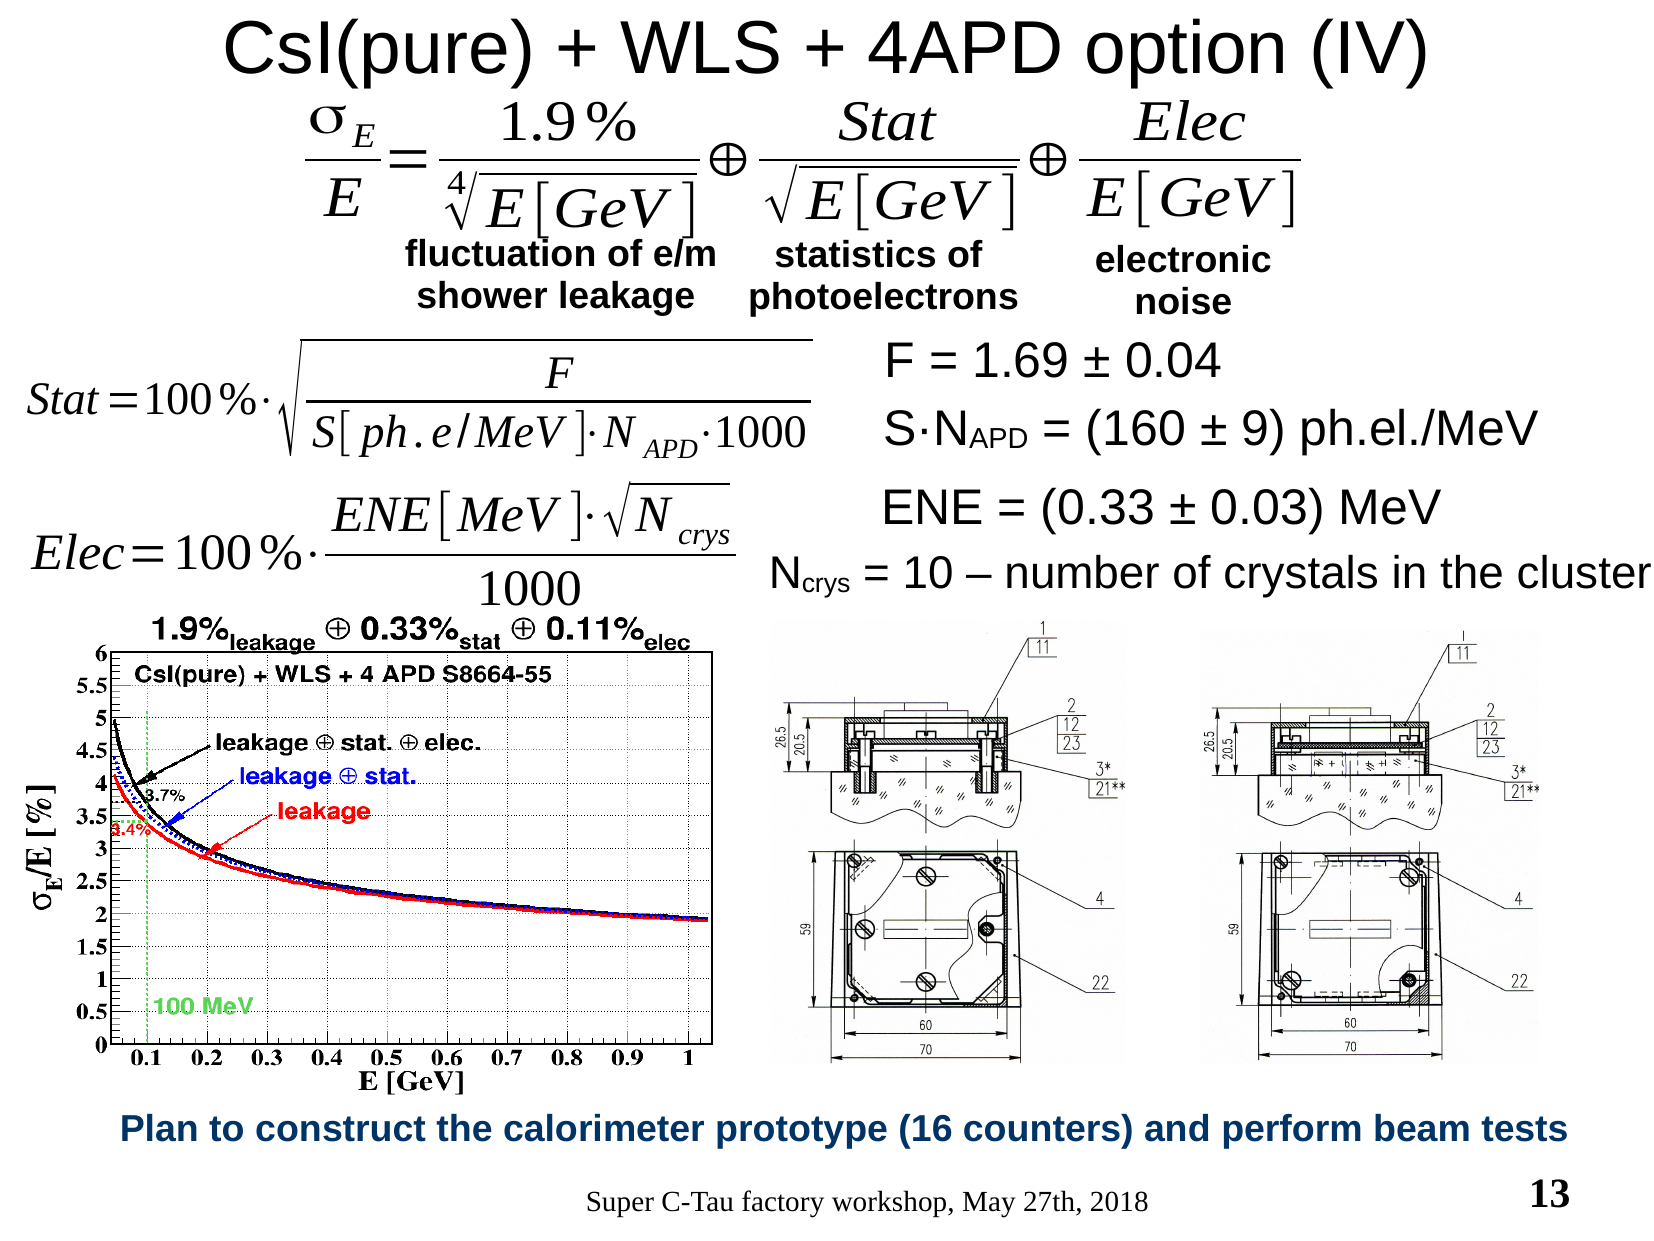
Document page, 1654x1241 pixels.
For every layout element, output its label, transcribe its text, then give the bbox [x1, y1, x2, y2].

text_box Plan to construct the calorimeter prototype (16 counters) and perform beam tests [105, 1099, 1585, 1157]
text_box Ncrys = 10 – number of crystals in the cluster [754, 540, 1654, 622]
text_box F = 1.69 ± 0.04 [870, 325, 1238, 392]
title CsI(pure) + WLS + 4APD option (IV) [82, 5, 1571, 91]
picture [1200, 629, 1539, 1066]
chart [15, 336, 826, 466]
picture [4, 610, 755, 1100]
text_box S·NAPD = (160 ± 9) ph.el./MeV [868, 392, 1552, 481]
text_box electronic noise [1080, 231, 1287, 331]
picture [769, 619, 1126, 1066]
chart [15, 480, 751, 610]
text_box fluctuation of e/m shower leakage [390, 225, 751, 331]
text_box statistics of photoelectrons [733, 226, 1034, 326]
text_box ENE = (0.33 ± 0.03) MeV [866, 471, 1457, 540]
chart [285, 90, 1321, 241]
